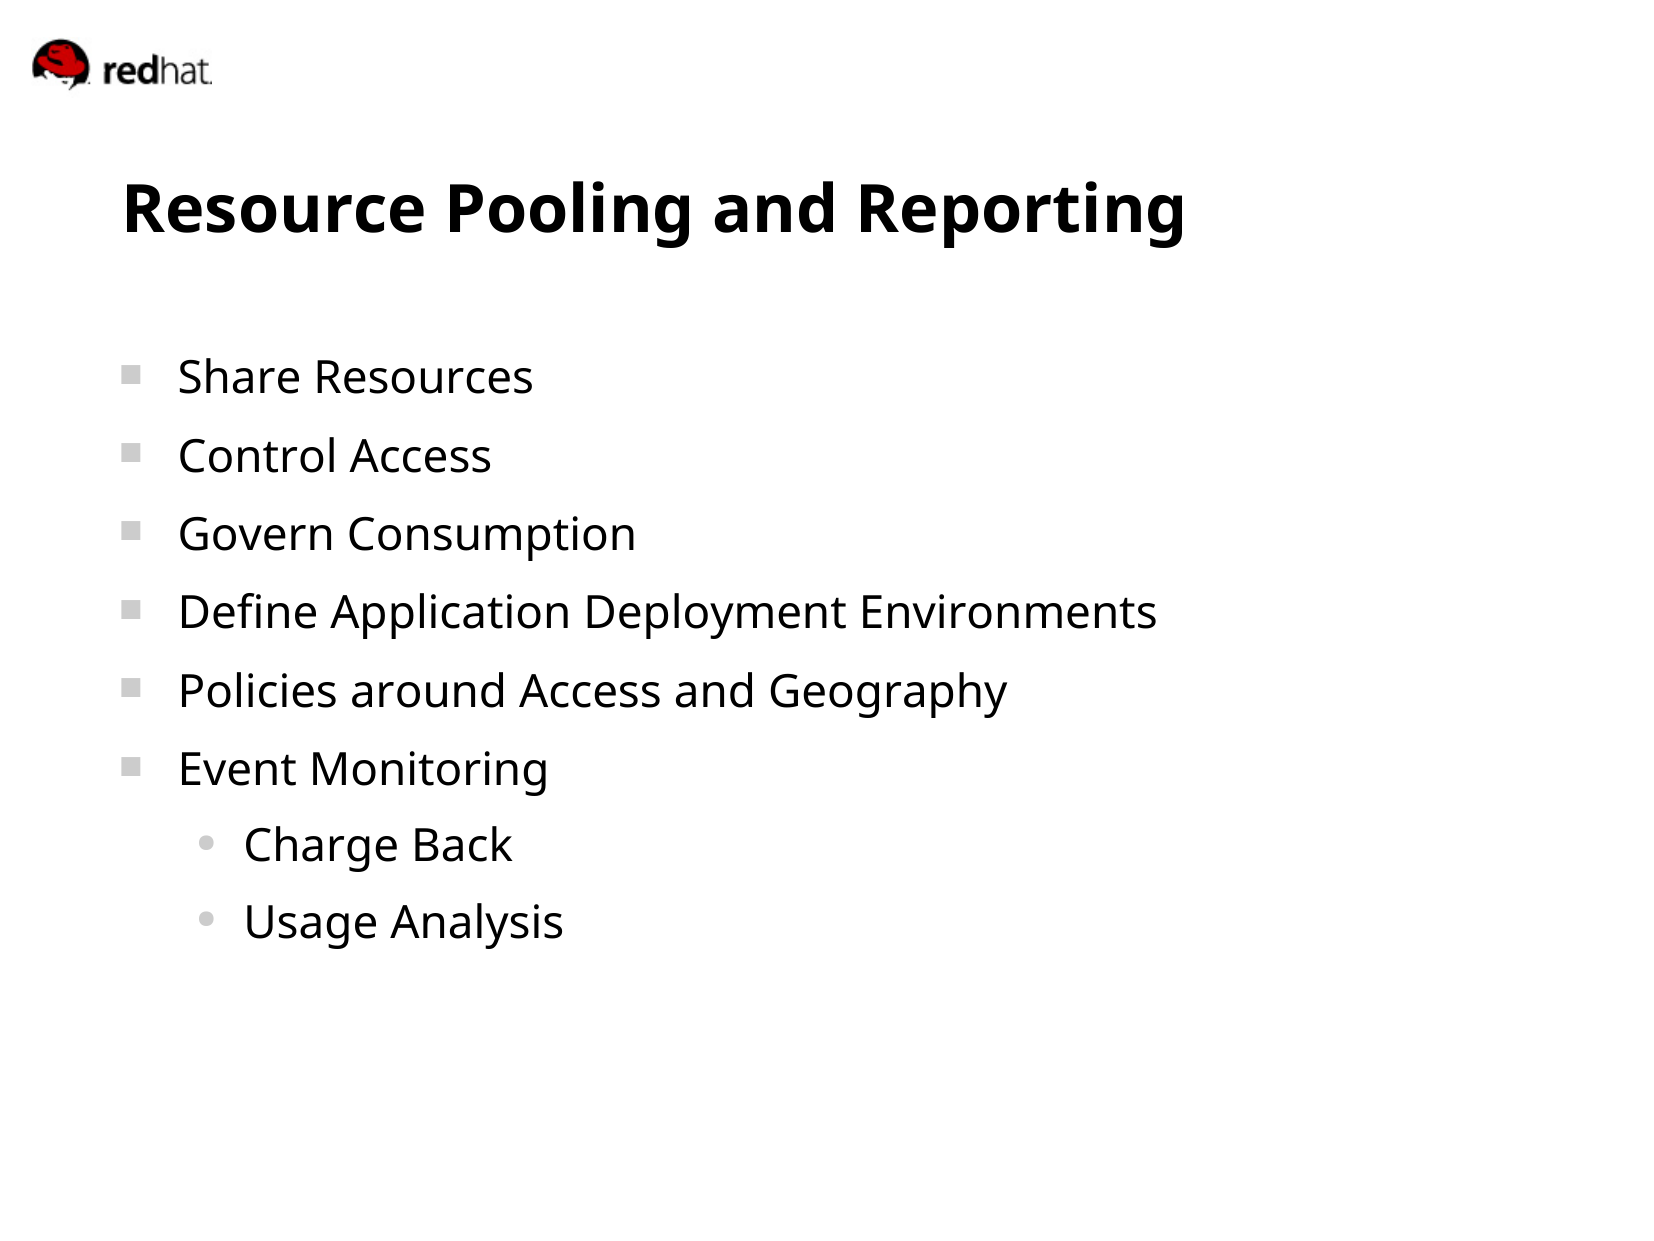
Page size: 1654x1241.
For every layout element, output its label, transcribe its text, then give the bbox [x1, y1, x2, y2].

picture [31, 37, 212, 98]
list Share Resources Control Access Govern Consumption Define Application Deployment Environments Policies around Access and Geography Event Monitoring Charge Back Usage Analysis [121, 344, 1534, 1127]
title Resource Pooling and Reporting [121, 102, 1534, 310]
